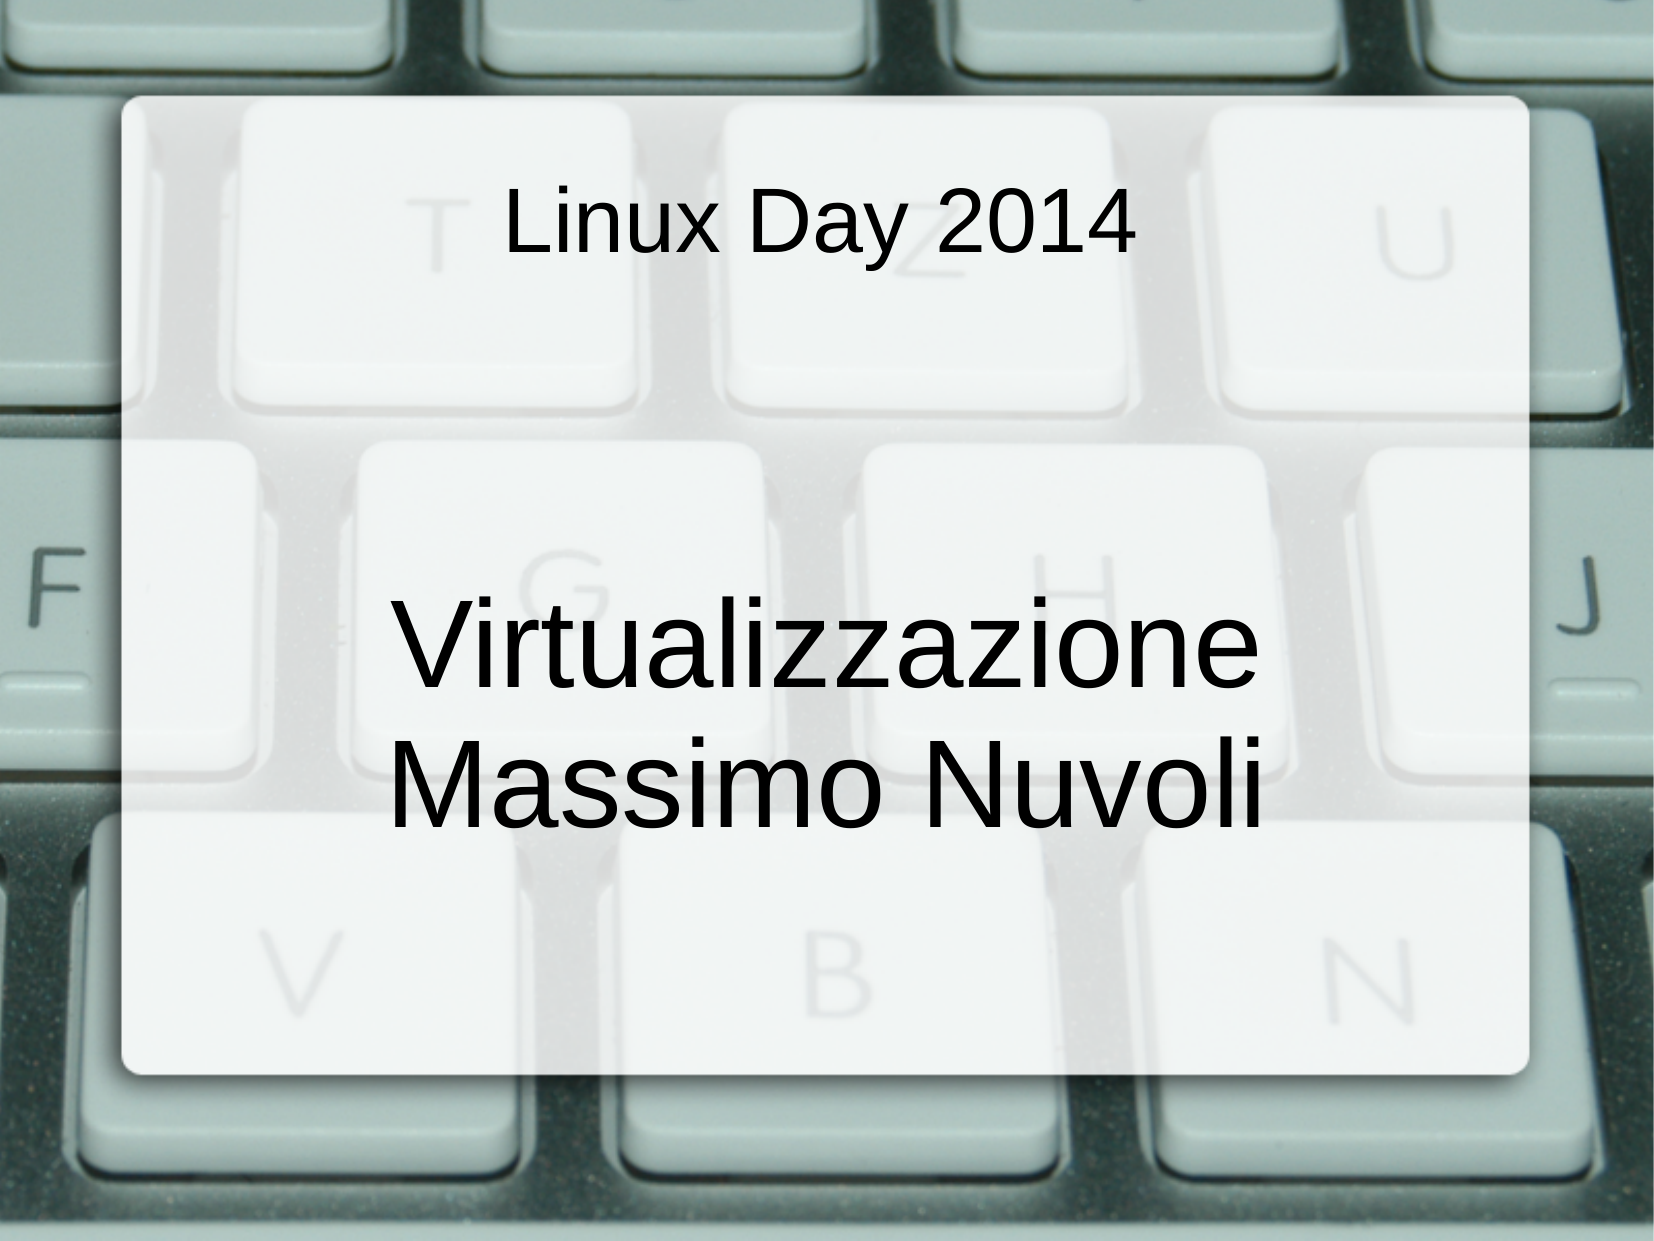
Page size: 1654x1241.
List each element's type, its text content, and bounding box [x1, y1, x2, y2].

title Linux Day 2014 [135, 117, 1506, 325]
subtitle Virtualizzazione Massimo Nuvoli [147, 354, 1506, 1074]
picture [0, 0, 1654, 1241]
